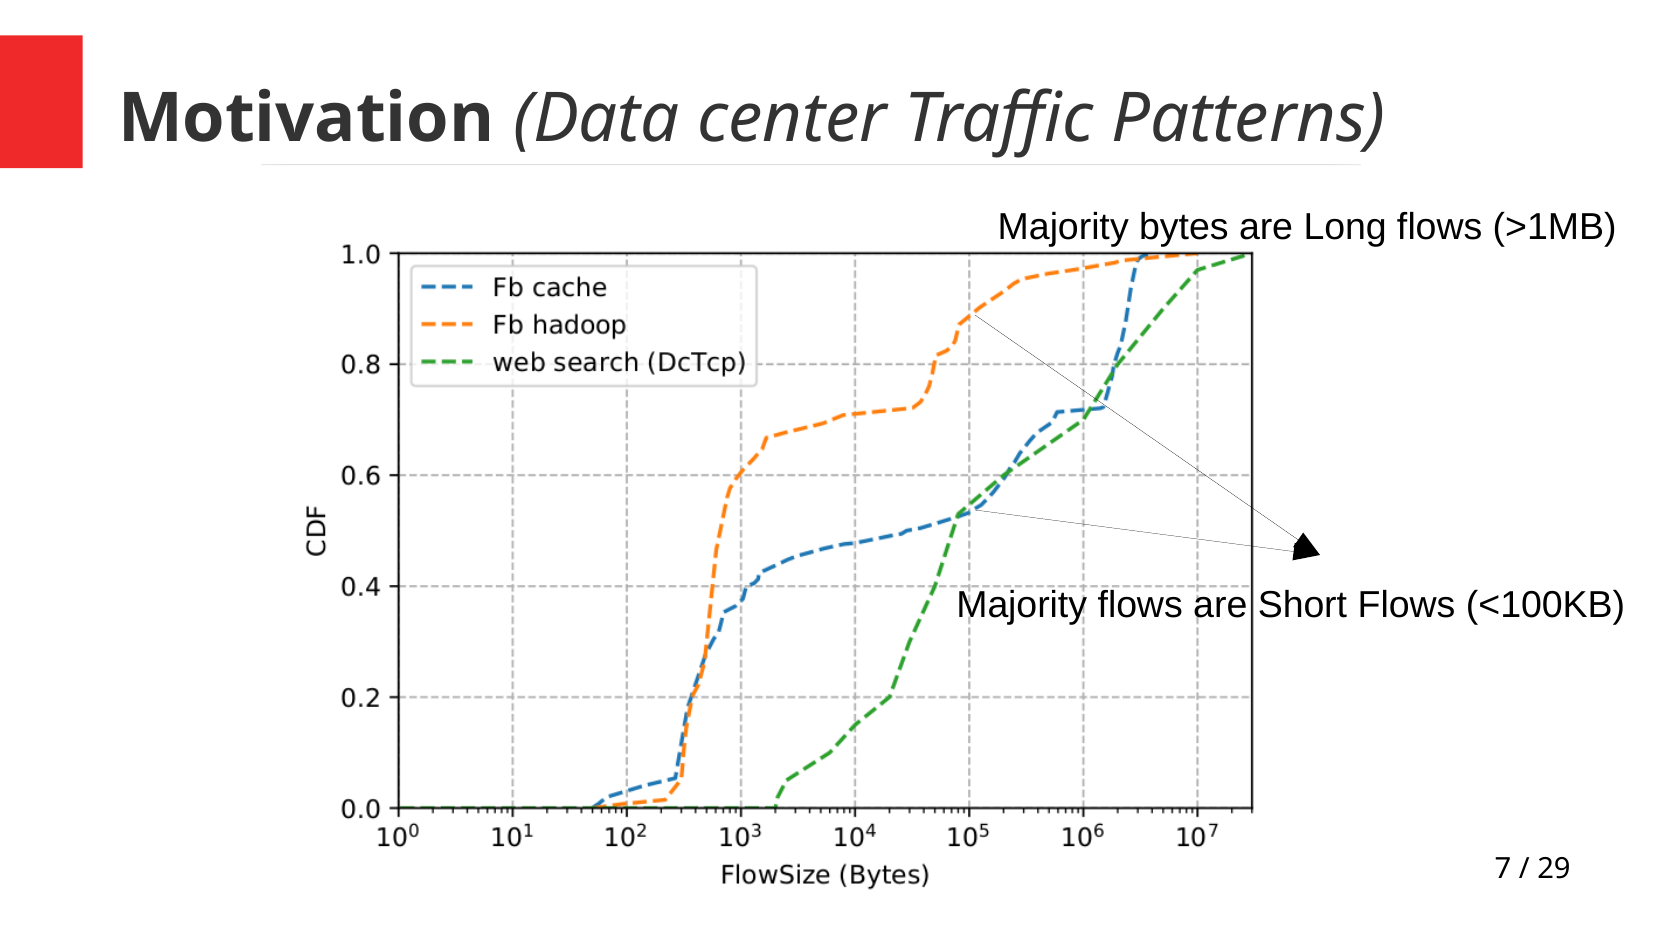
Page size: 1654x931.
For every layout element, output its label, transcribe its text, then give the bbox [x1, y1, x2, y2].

picture [261, 164, 1361, 901]
text_box Majority bytes are Long flows (>1MB) [982, 197, 1632, 255]
text_box Majority flows are Short Flows (<100KB) [941, 575, 1641, 633]
title Motivation (Data center Traffic Patterns) [118, 36, 1571, 193]
